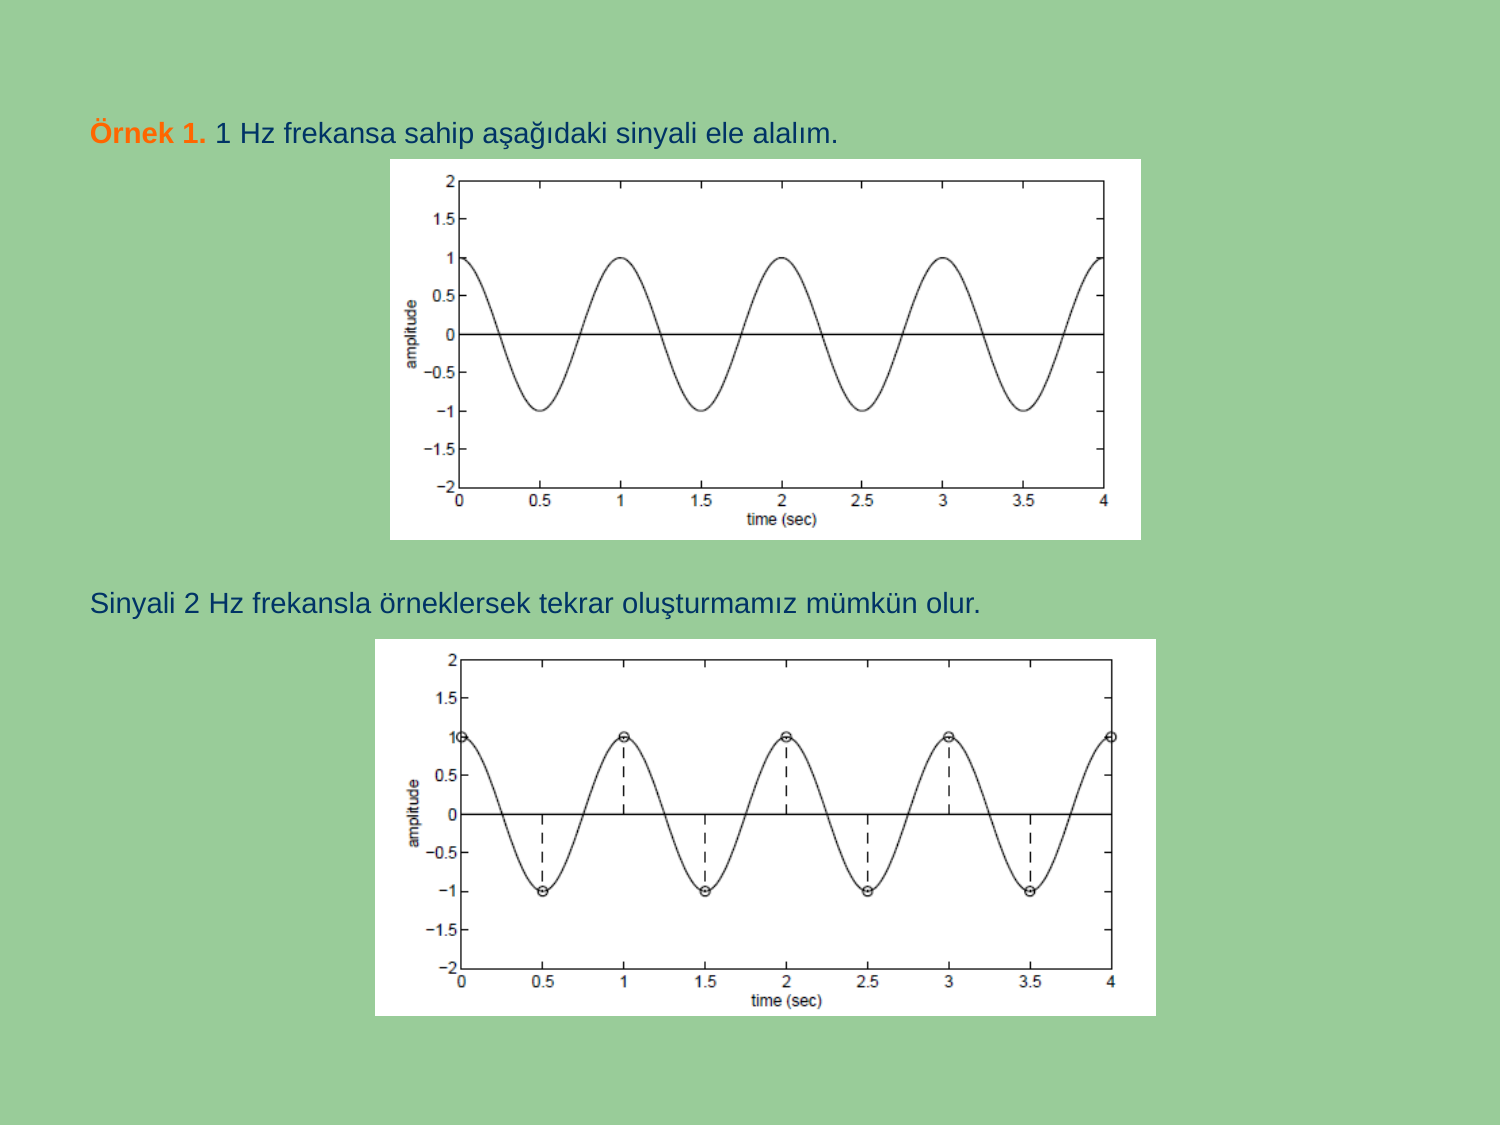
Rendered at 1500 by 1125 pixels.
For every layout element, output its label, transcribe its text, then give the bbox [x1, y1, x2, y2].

text_box Sinyali 2 Hz frekansla örneklersek tekrar oluşturmamız mümkün olur. [75, 562, 1456, 631]
text_box Örnek 1. 1 Hz frekansa sahip aşağıdaki sinyali ele alalım. [75, 93, 1456, 160]
picture [375, 639, 1156, 1016]
picture [390, 159, 1141, 540]
